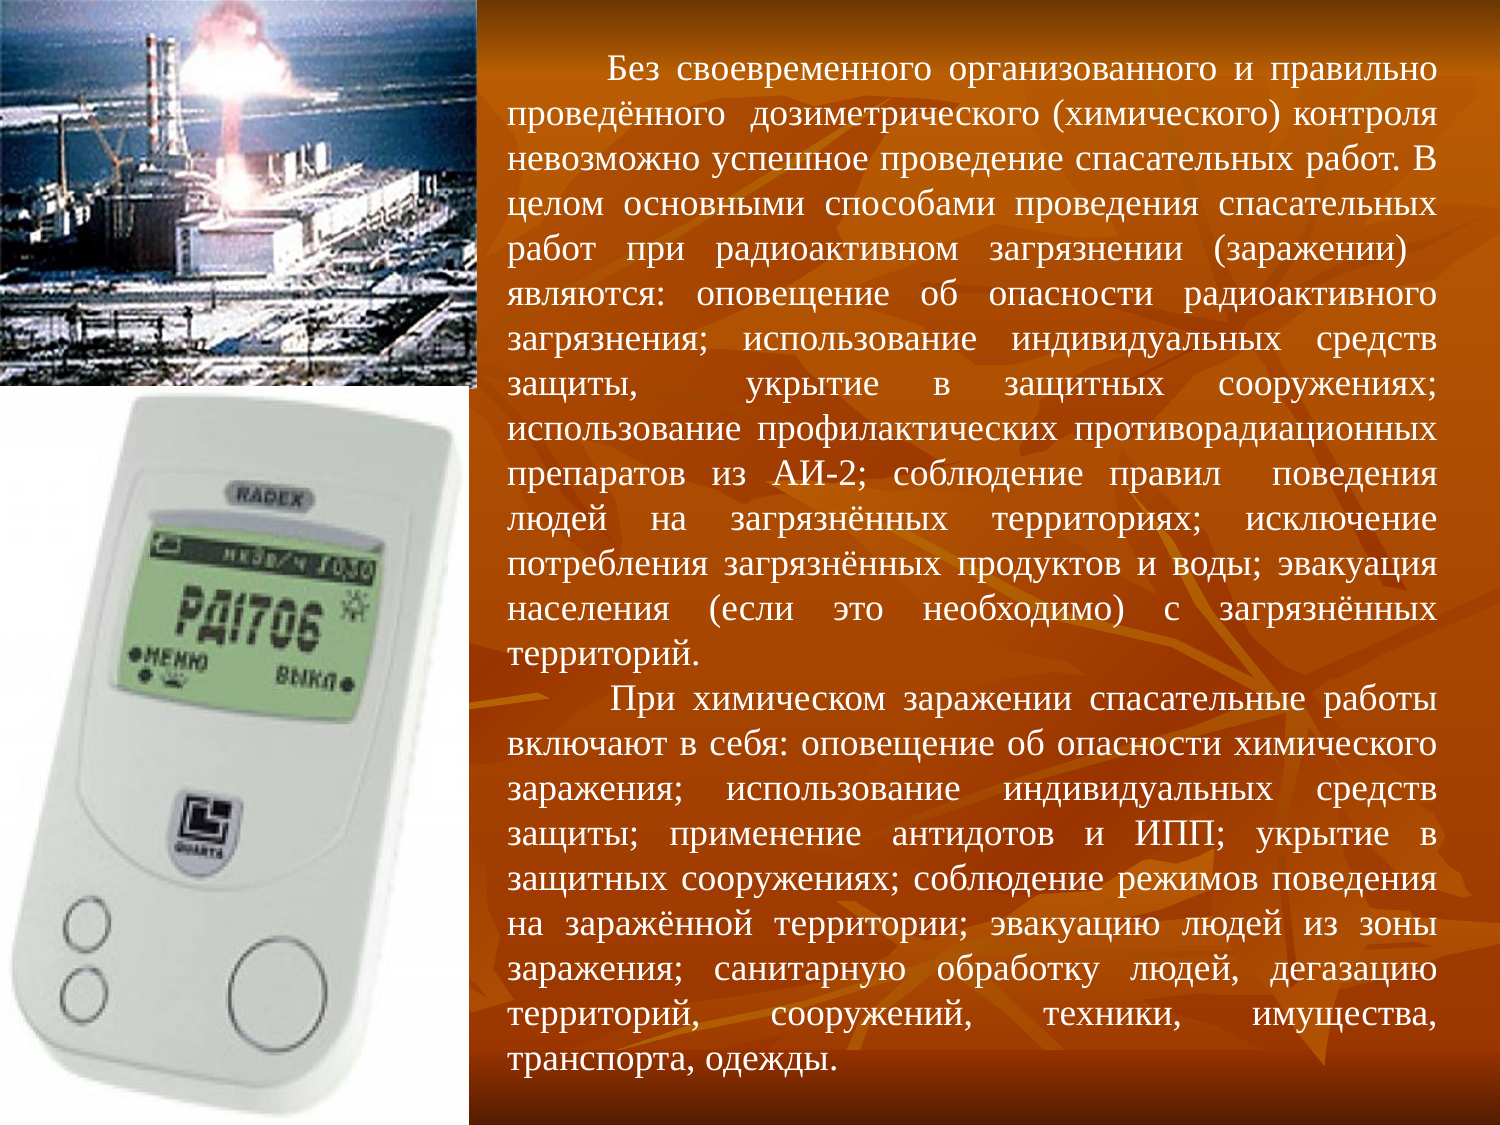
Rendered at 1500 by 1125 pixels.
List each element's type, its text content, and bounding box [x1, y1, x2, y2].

text_box Без своевременного организованного и правильно проведённого дозиметрического (химического) контроля невозможно успешное проведение спасательных работ. В целом основными способами проведения спасательных работ при радиоактивном загрязнении (заражении) являются: оповещение об опасности радиоактивного загрязнения; использование индивидуальных средств защиты, укрытие в защитных сооружениях; использование профилактических противорадиационных препаратов из АИ-2; соблюдение правил поведения людей на загрязнённых территориях; исключение потребления загрязнённых продуктов и воды; эвакуация населения (если это необходимо) с загрязнённых территорий. При химическом заражении спасательные работы включают в себя: оповещение об опасности химического заражения; использование индивидуальных средств защиты; применение антидотов и ИПП; укрытие в защитных сооружениях; соблюдение режимов поведения на заражённой территории; эвакуацию людей из зоны заражения; санитарную обработку людей, дегазацию территорий, сооружений, техники, имущества, транспорта, одежды. [492, 35, 1465, 1125]
text_box [477, 0, 1471, 72]
picture [0, 0, 477, 1125]
